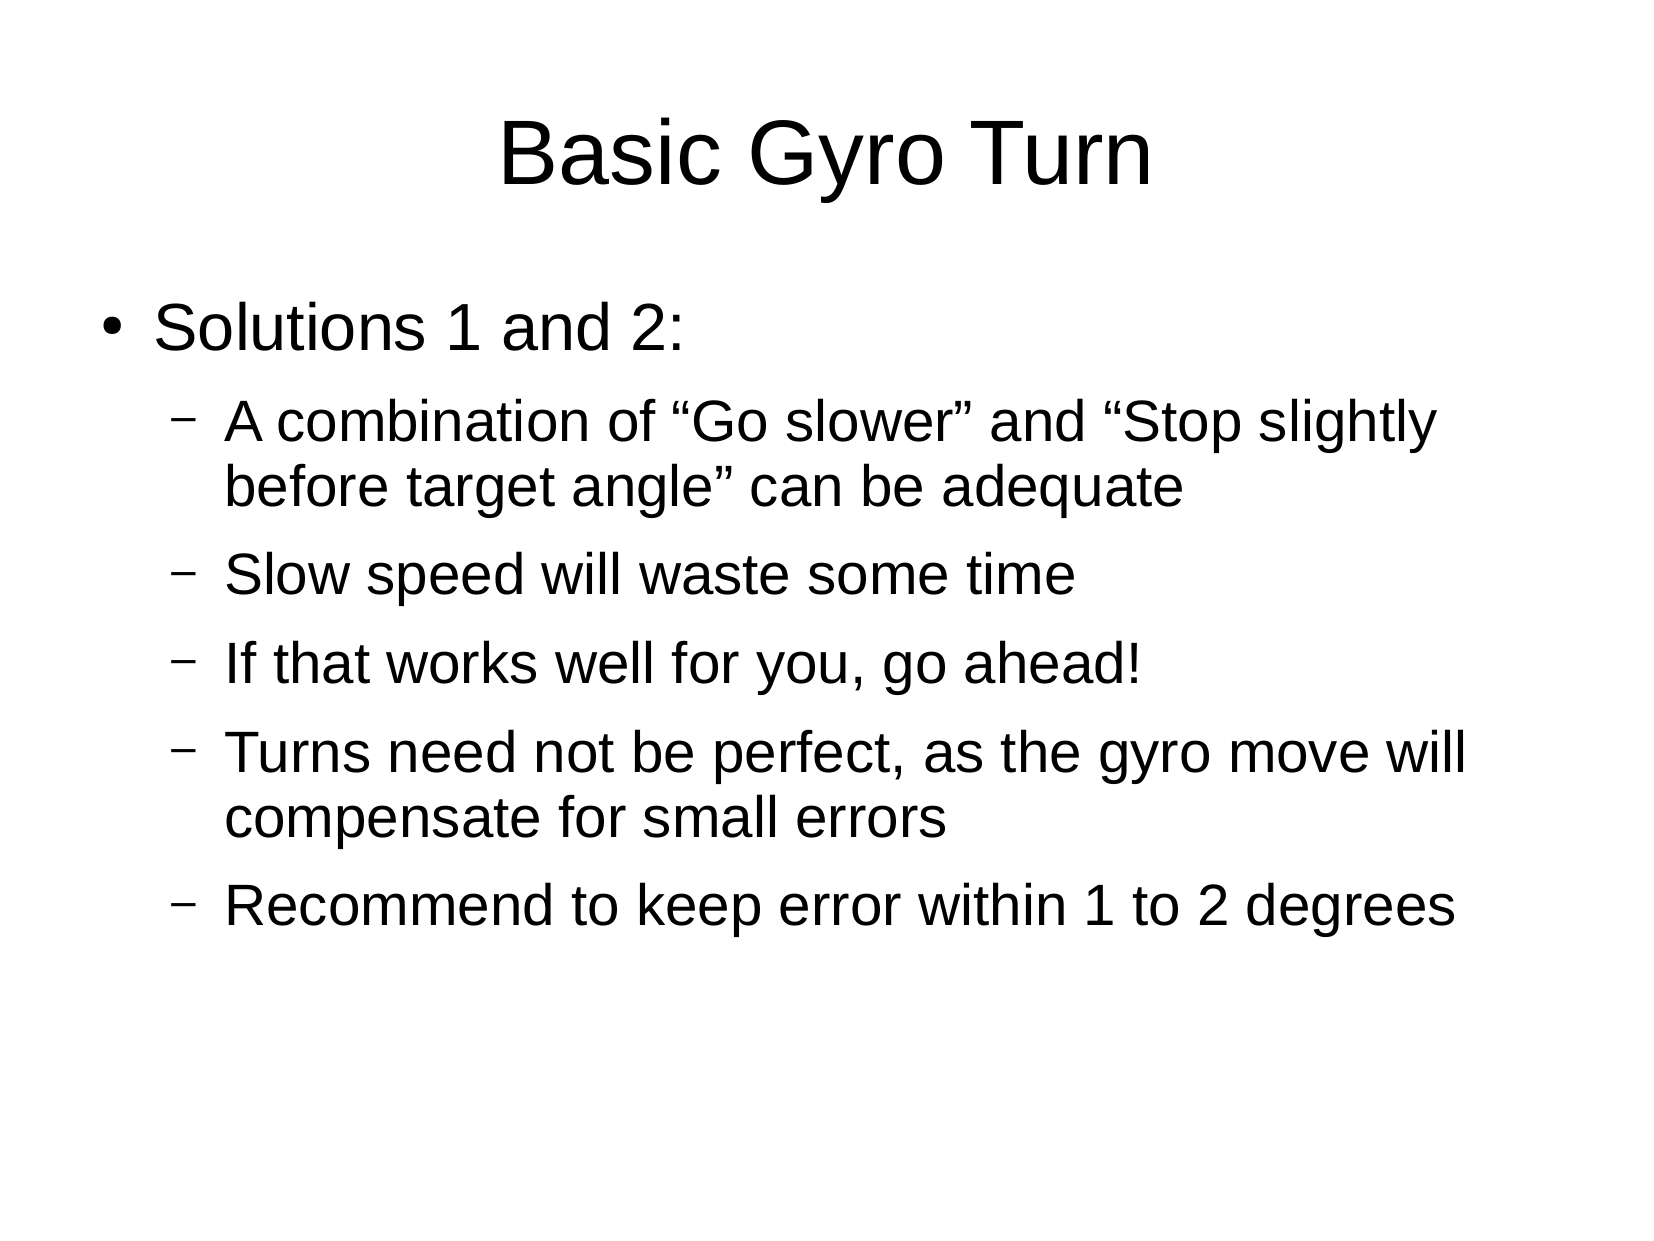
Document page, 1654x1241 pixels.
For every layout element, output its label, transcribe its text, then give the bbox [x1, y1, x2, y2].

list Solutions 1 and 2: A combination of “Go slower” and “Stop slightly before target angle” can be adequate Slow speed will waste some time If that works well for you, go ahead! Turns need not be perfect, as the gyro move will compensate for small errors Recommend to keep error within 1 to 2 degrees [82, 290, 1571, 1010]
title Basic Gyro Turn [82, 49, 1571, 257]
